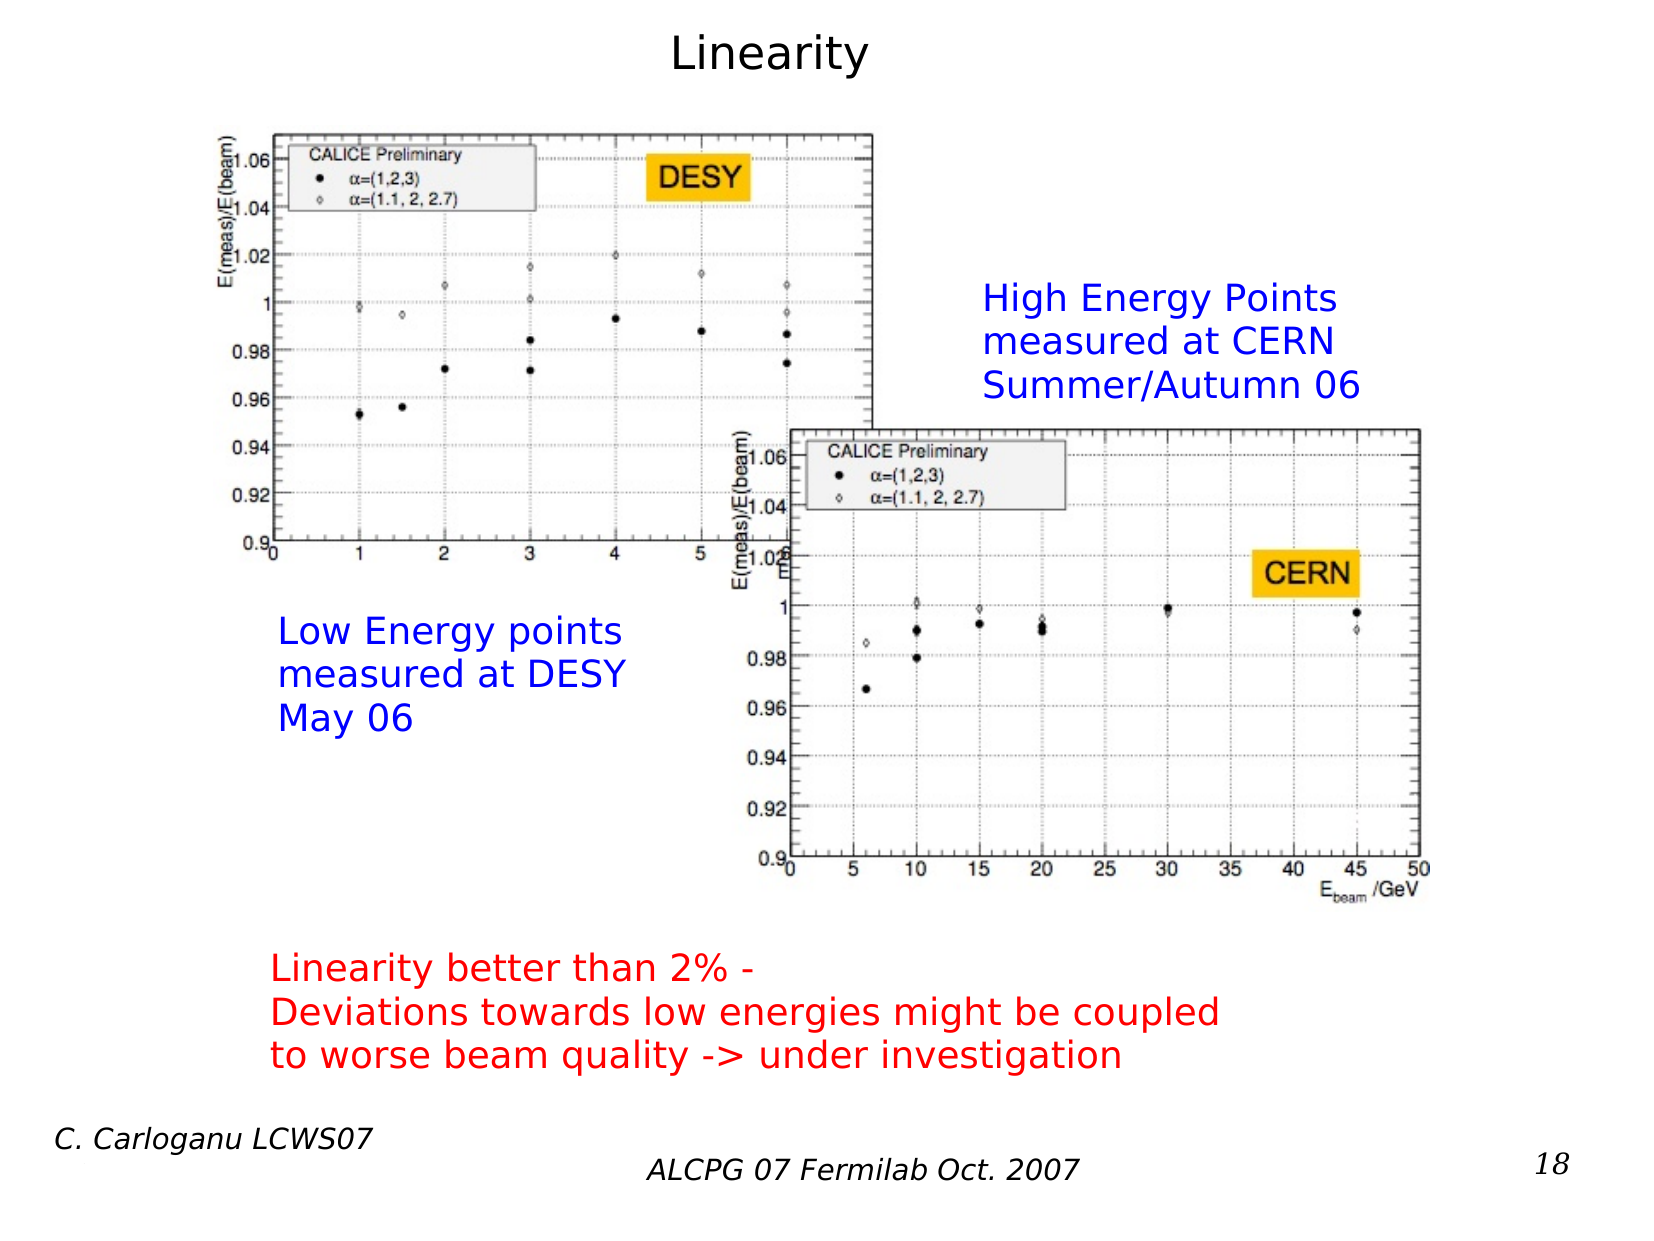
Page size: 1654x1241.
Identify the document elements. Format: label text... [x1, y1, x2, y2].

text_box C. Carloganu LCWS07 [39, 1115, 389, 1165]
picture [213, 125, 1430, 912]
text_box Linearity better than 2% - Deviations towards low energies might be coupled to worse beam quality -> under investigation [255, 939, 1228, 1085]
text_box High Energy Points measured at CERN Summer/Autumn 06 [967, 269, 1369, 415]
text_box Low Energy points measured at DESY May 06 [262, 602, 646, 748]
text_box Linearity [655, 19, 881, 88]
